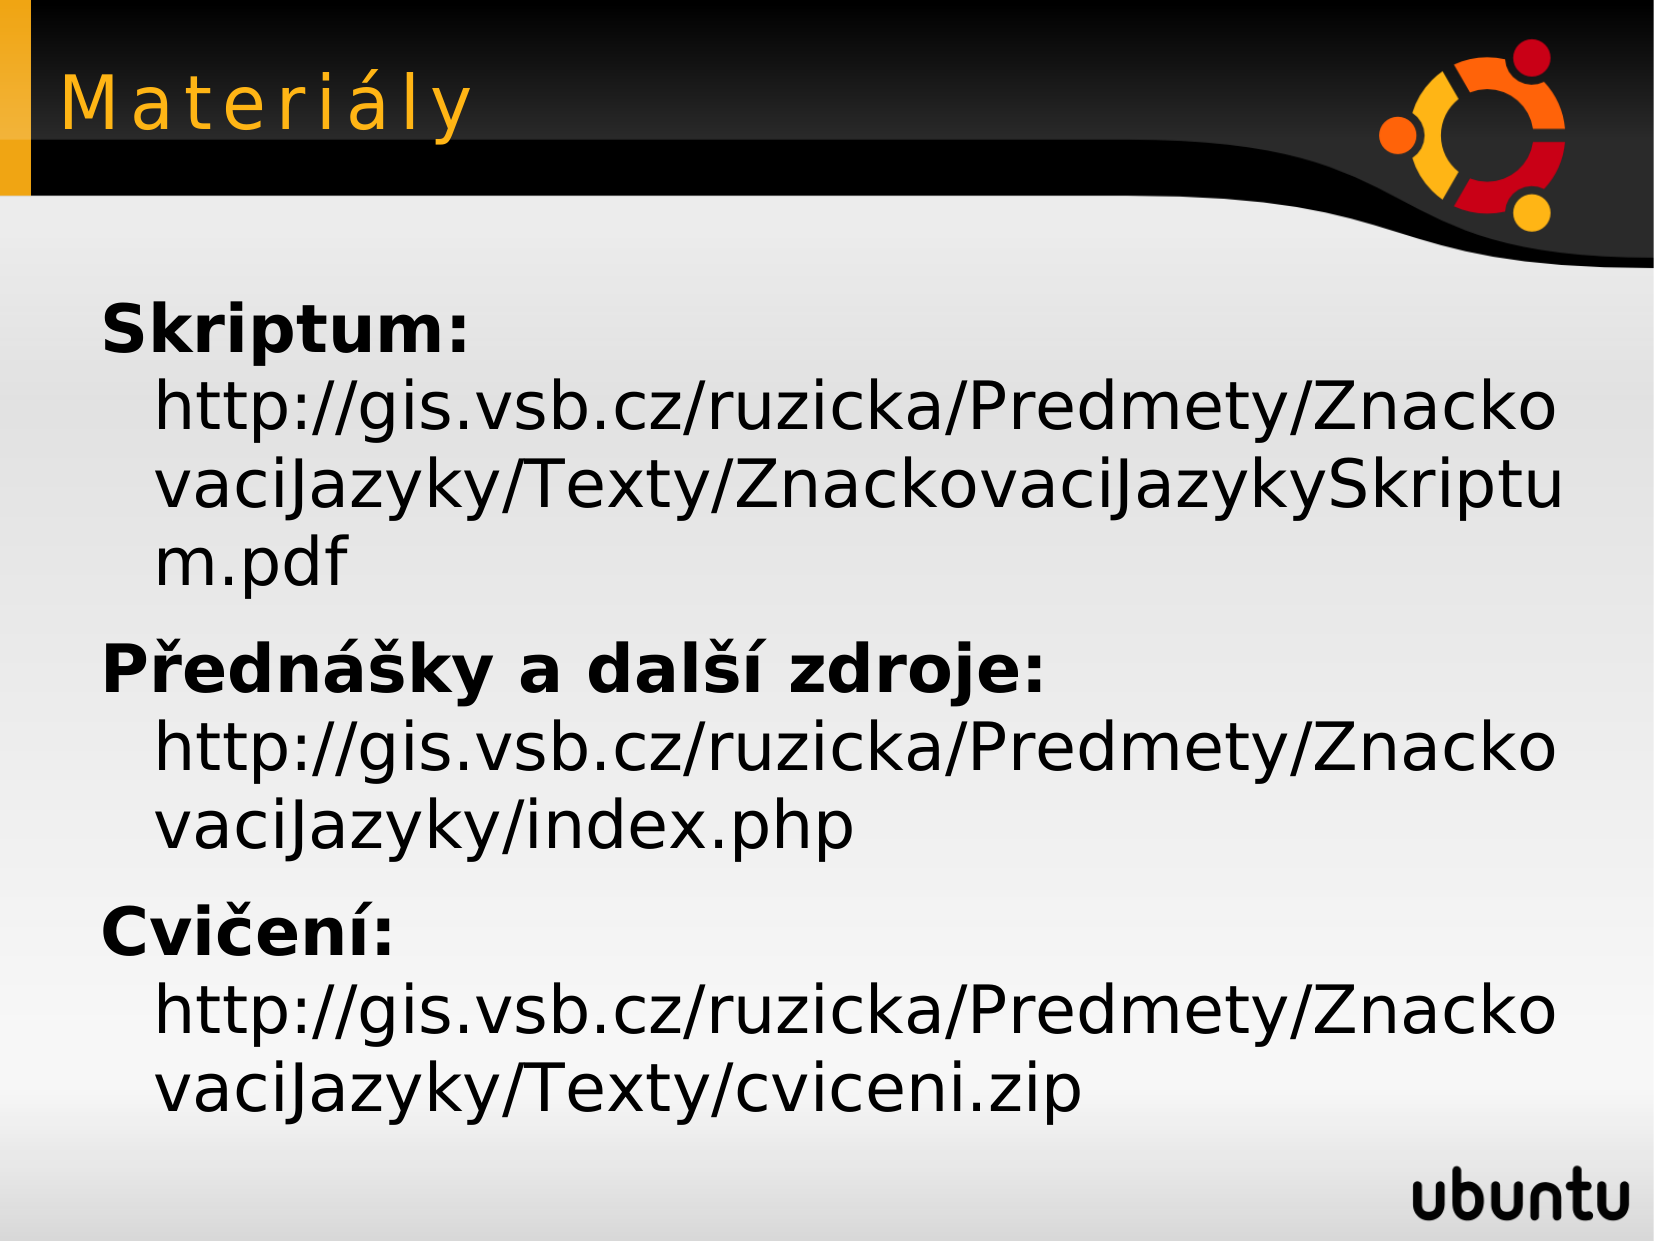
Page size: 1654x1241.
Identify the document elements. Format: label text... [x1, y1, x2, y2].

picture [0, 0, 1654, 1241]
list Skriptum: http://gis.vsb.cz/ruzicka/Predmety/ZnackovaciJazyky/Texty/ZnackovaciJazykySkriptum.pdf Přednášky a další zdroje: http://gis.vsb.cz/ruzicka/Predmety/ZnackovaciJazyky/index.php Cvičení: http://gis.vsb.cz/ruzicka/Predmety/ZnackovaciJazyky/Texty/cviceni.zip [82, 290, 1571, 1109]
title Materiály [59, 29, 1270, 178]
